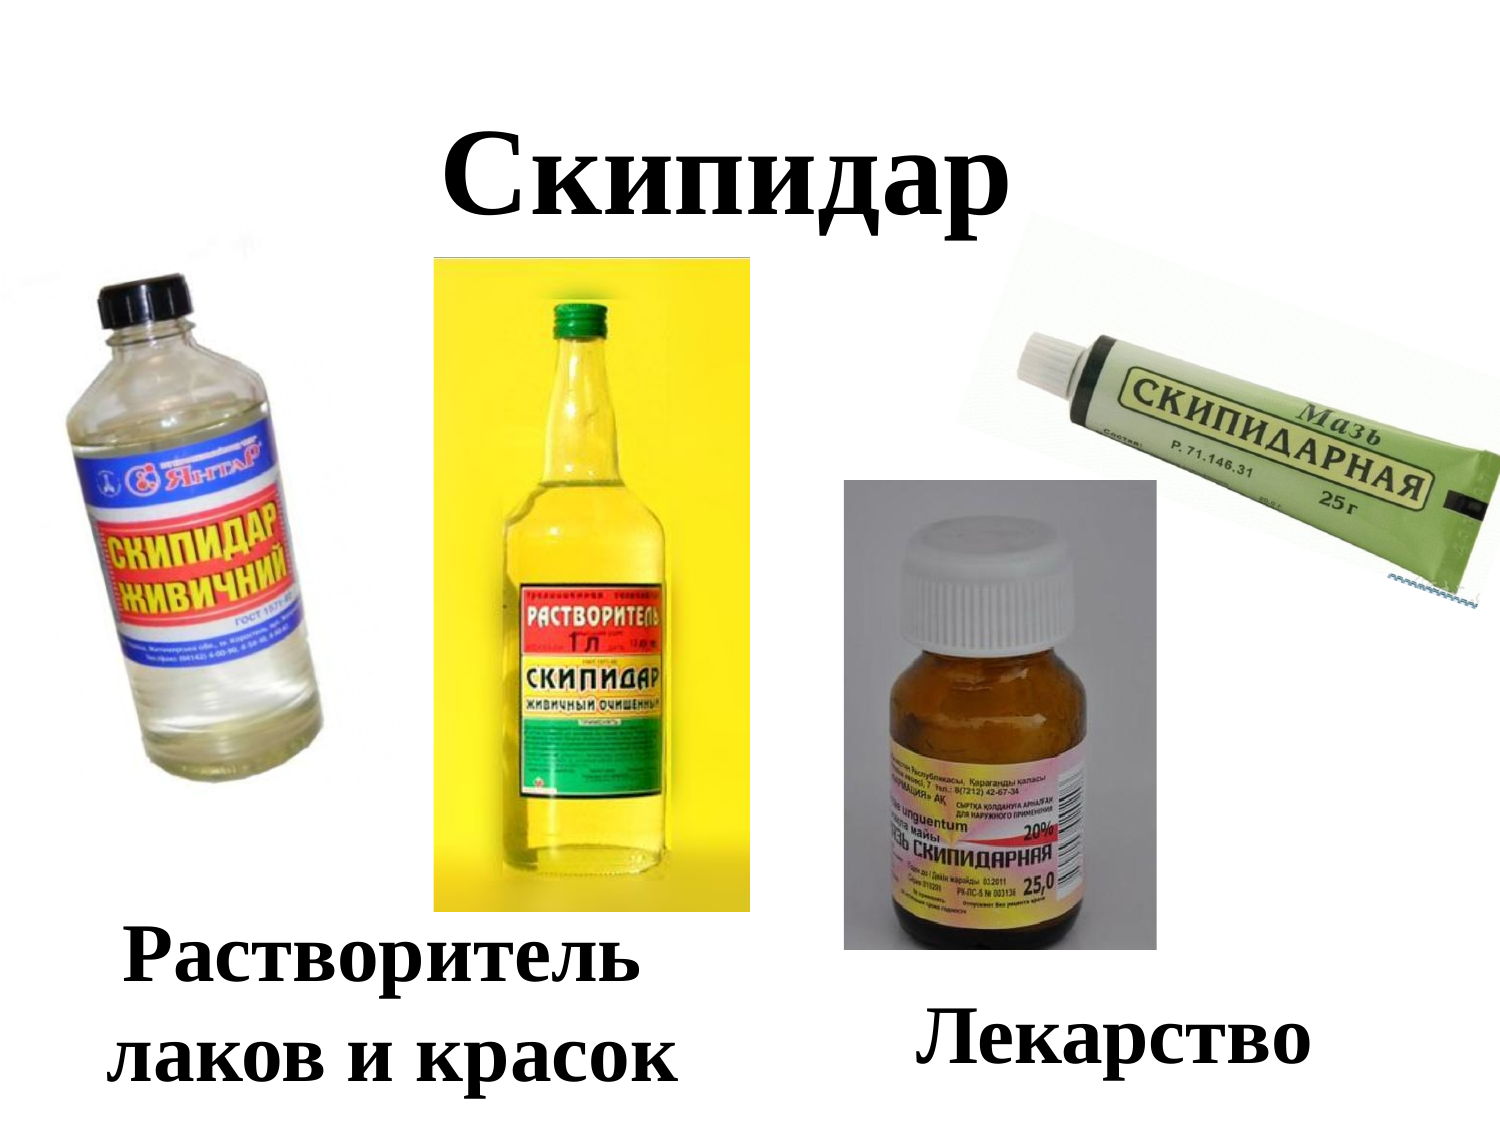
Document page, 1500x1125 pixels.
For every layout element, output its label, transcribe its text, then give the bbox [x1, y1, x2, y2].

picture [843, 210, 1500, 950]
text_box Растворитель лаков и красок [0, 890, 786, 1106]
picture [0, 210, 412, 843]
text_box Лекарство [827, 972, 1402, 1088]
text_box Скипидар [374, 81, 1078, 247]
picture [433, 257, 750, 890]
